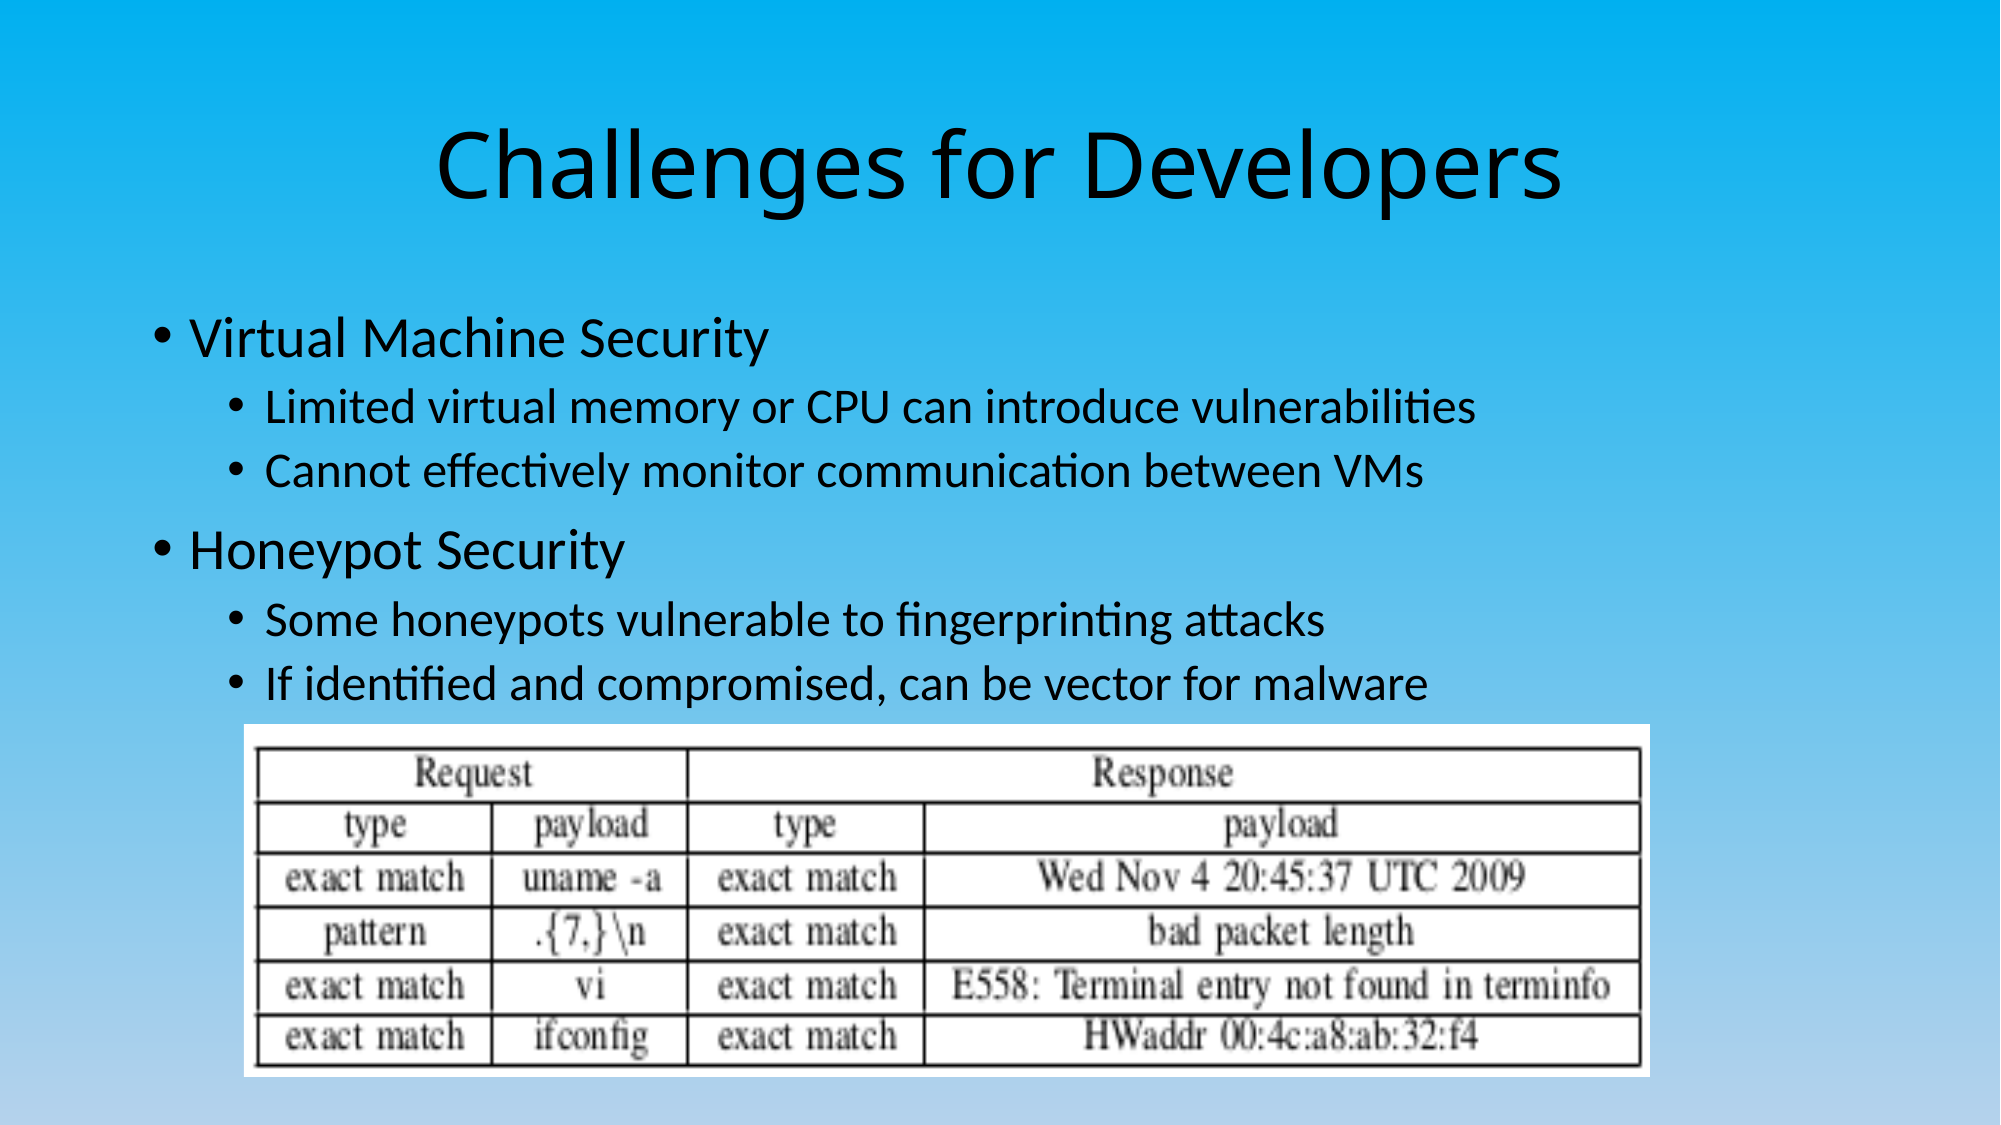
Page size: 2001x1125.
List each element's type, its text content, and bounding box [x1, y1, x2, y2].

picture [243, 724, 1650, 1077]
list Virtual Machine Security Limited virtual memory or CPU can introduce vulnerabilities Cannot effectively monitor communication between VMs Honeypot Security Some honeypots vulnerable to fingerprinting attacks If identified and compromised, can be vector for malware [137, 299, 1863, 1014]
title Challenges for Developers [137, 59, 1863, 278]
